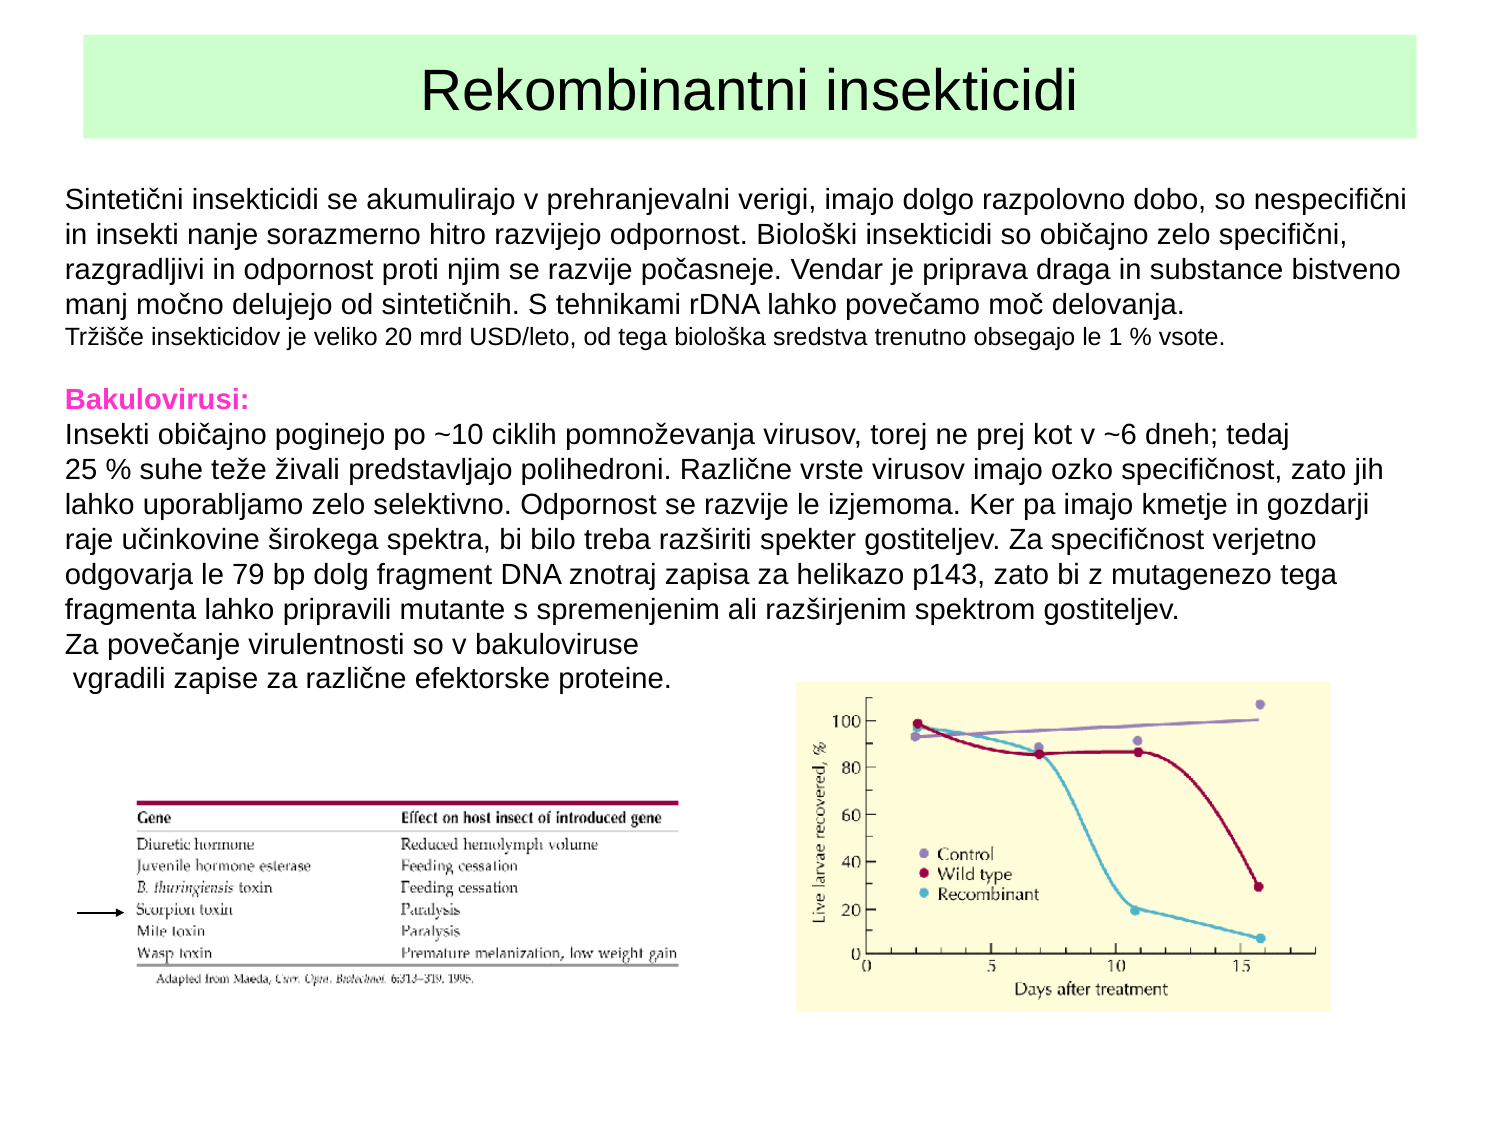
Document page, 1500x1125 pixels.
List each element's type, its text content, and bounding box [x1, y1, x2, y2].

text_box Sintetični insekticidi se akumulirajo v prehranjevalni verigi, imajo dolgo razpolovno dobo, so nespecifični in insekti nanje sorazmerno hitro razvijejo odpornost. Biološki insekticidi so običajno zelo specifični, razgradljivi in odpornost proti njim se razvije počasneje. Vendar je priprava draga in substance bistveno manj močno delujejo od sintetičnih. S tehnikami rDNA lahko povečamo moč delovanja. Tržišče insekticidov je veliko 20 mrd USD/leto, od tega biološka sredstva trenutno obsegajo le 1 % vsote. Bakulovirusi: Insekti običajno poginejo po ~10 ciklih pomnoževanja virusov, torej ne prej kot v ~6 dneh; tedaj 25 % suhe teže živali predstavljajo polihedroni. Različne vrste virusov imajo ozko specifičnost, zato jih lahko uporabljamo zelo selektivno. Odpornost se razvije le izjemoma. Ker pa imajo kmetje in gozdarji raje učinkovine širokega spektra, bi bilo treba razširiti spekter gostiteljev. Za specifičnost verjetno odgovarja le 79 bp dolg fragment DNA znotraj zapisa za helikazo p143, zato bi z mutagenezo tega fragmenta lahko pripravili mutante s spremenjenim ali razširjenim spektrom gostiteljev. Za povečanje virulentnosti so v bakuloviruse vgradili zapise za različne efektorske proteine. [49, 173, 1434, 703]
text_box Rekombinantni insekticidi [83, 34, 1417, 139]
picture [124, 786, 703, 1000]
picture [785, 668, 1341, 1018]
